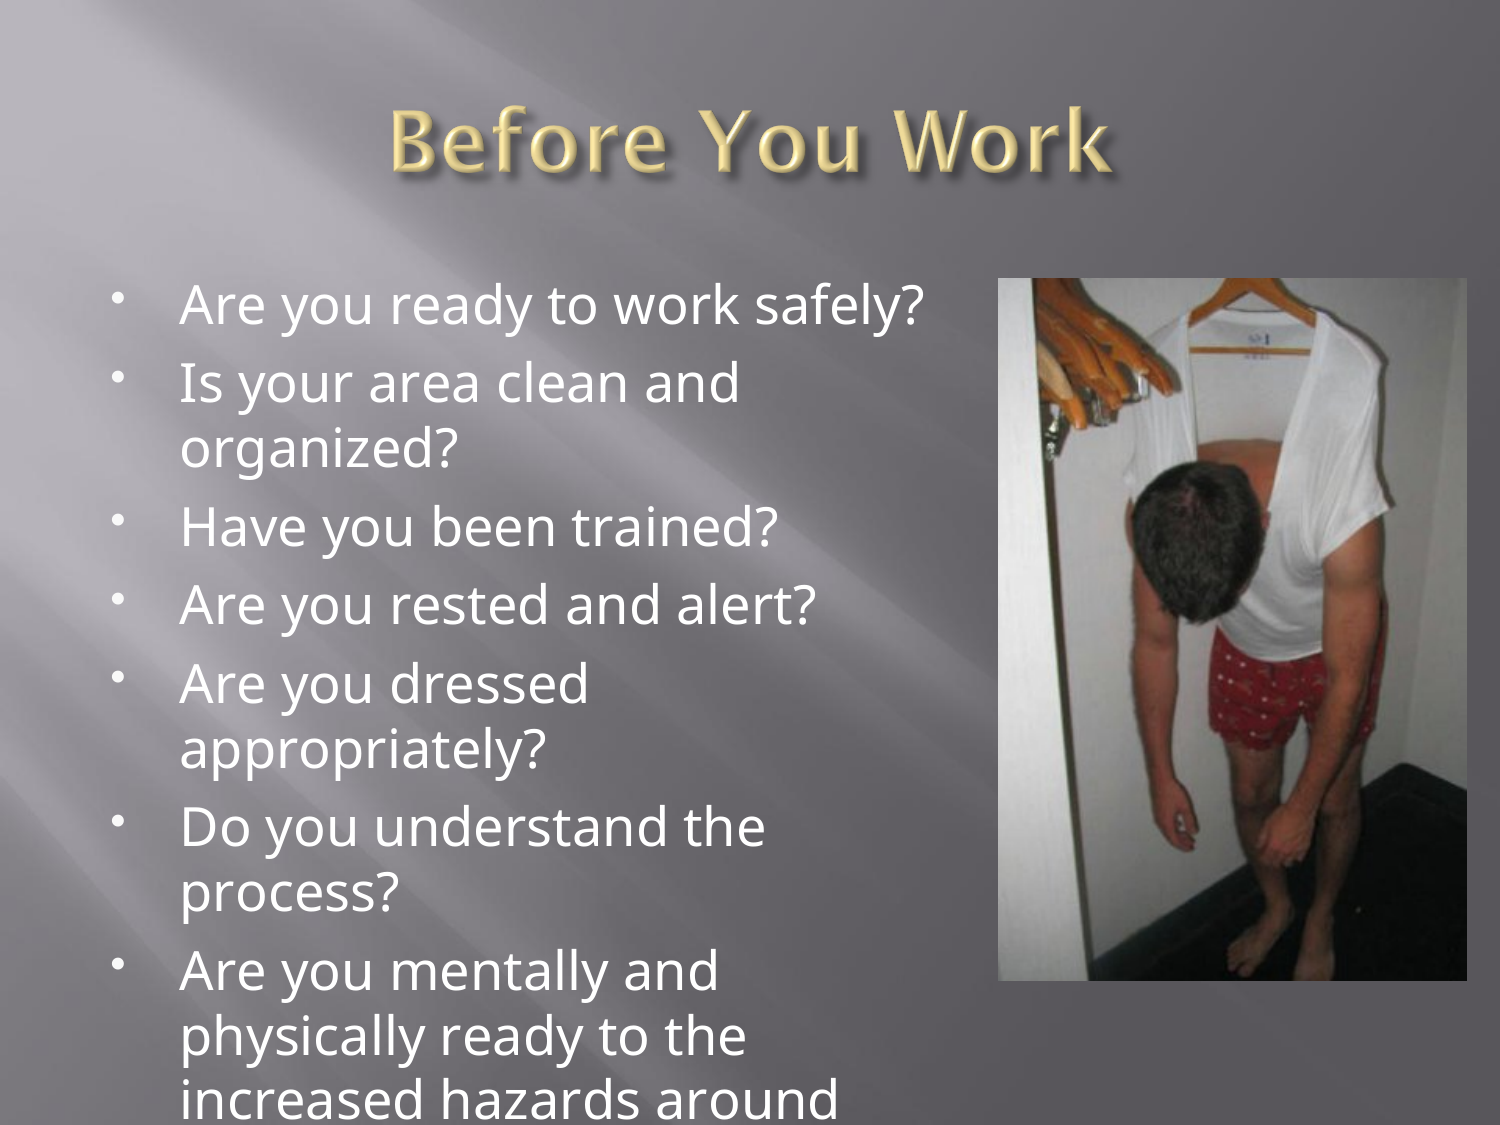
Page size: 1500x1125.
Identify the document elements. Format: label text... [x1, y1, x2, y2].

picture [0, 0, 1500, 1125]
list Are you ready to work safely? Is your area clean and organized? Have you been trained? Are you rested and alert? Are you dressed appropriately? Do you understand the process? Are you mentally and physically ready to the increased hazards around you. [74, 262, 975, 1125]
text_box [75, 45, 1426, 265]
